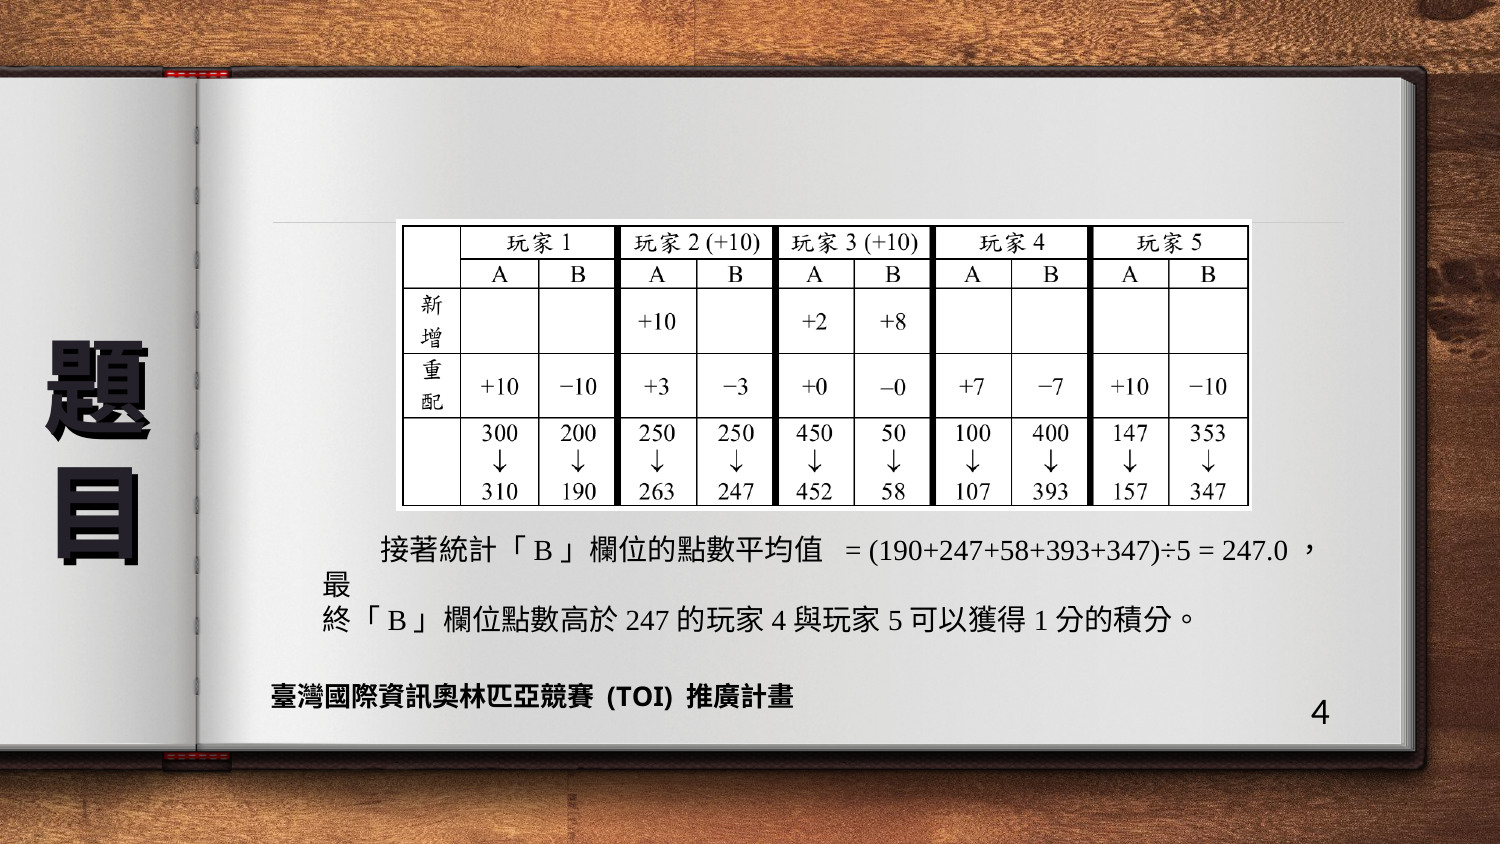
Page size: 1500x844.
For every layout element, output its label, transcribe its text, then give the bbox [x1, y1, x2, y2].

text_box [1295, 672, 1386, 737]
picture [396, 219, 1252, 511]
title 題 目 [28, 306, 210, 552]
text_box 接著統計「B」欄位的點數平均值 = (190+247+58+393+347)÷5 = 247.0，最 終「B」欄位點數高於247的玩家4與玩家5可以獲得1分的積分。 [307, 244, 1341, 644]
